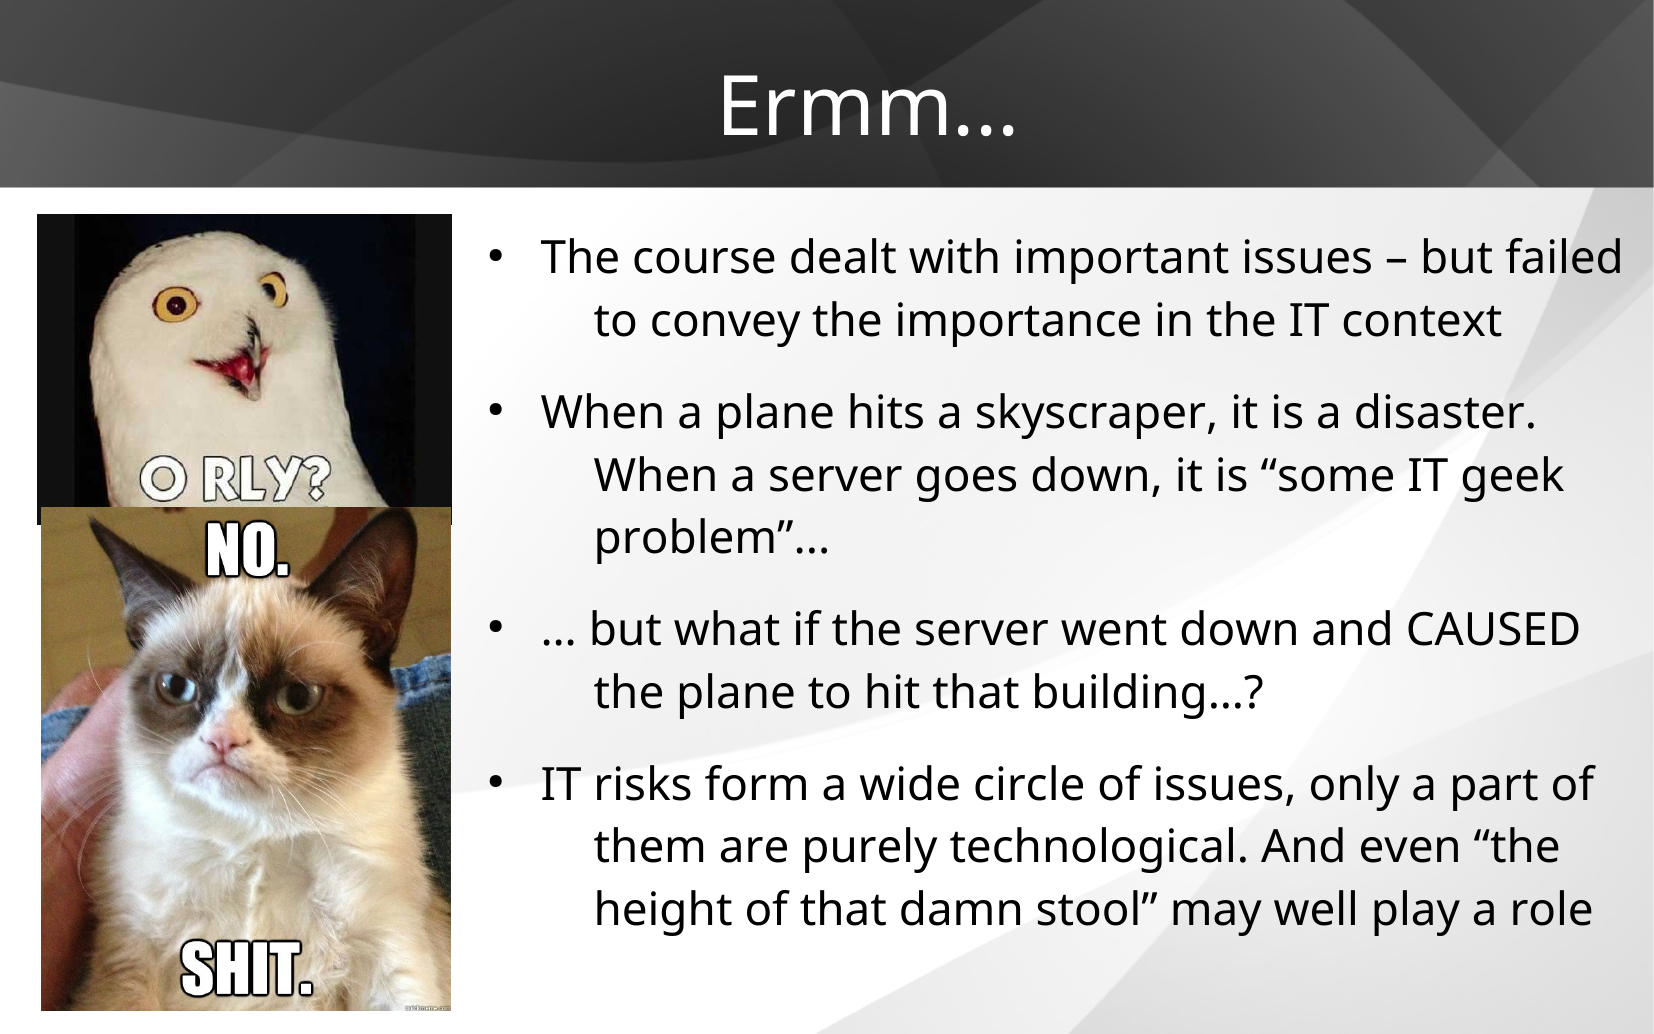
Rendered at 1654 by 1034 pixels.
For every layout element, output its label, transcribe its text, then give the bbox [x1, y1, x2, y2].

title Ermm... [124, 0, 1613, 208]
picture [0, 0, 1654, 1034]
list The course dealt with important issues – but failed to convey the importance in the IT context When a plane hits a skyscraper, it is a disaster. When a server goes down, it is “some IT geek problem”... … but what if the server went down and CAUSED the plane to hit that building…? IT risks form a wide circle of issues, only a part of them are purely technological. And even “the height of that damn stool” may well play a role [452, 225, 1633, 980]
